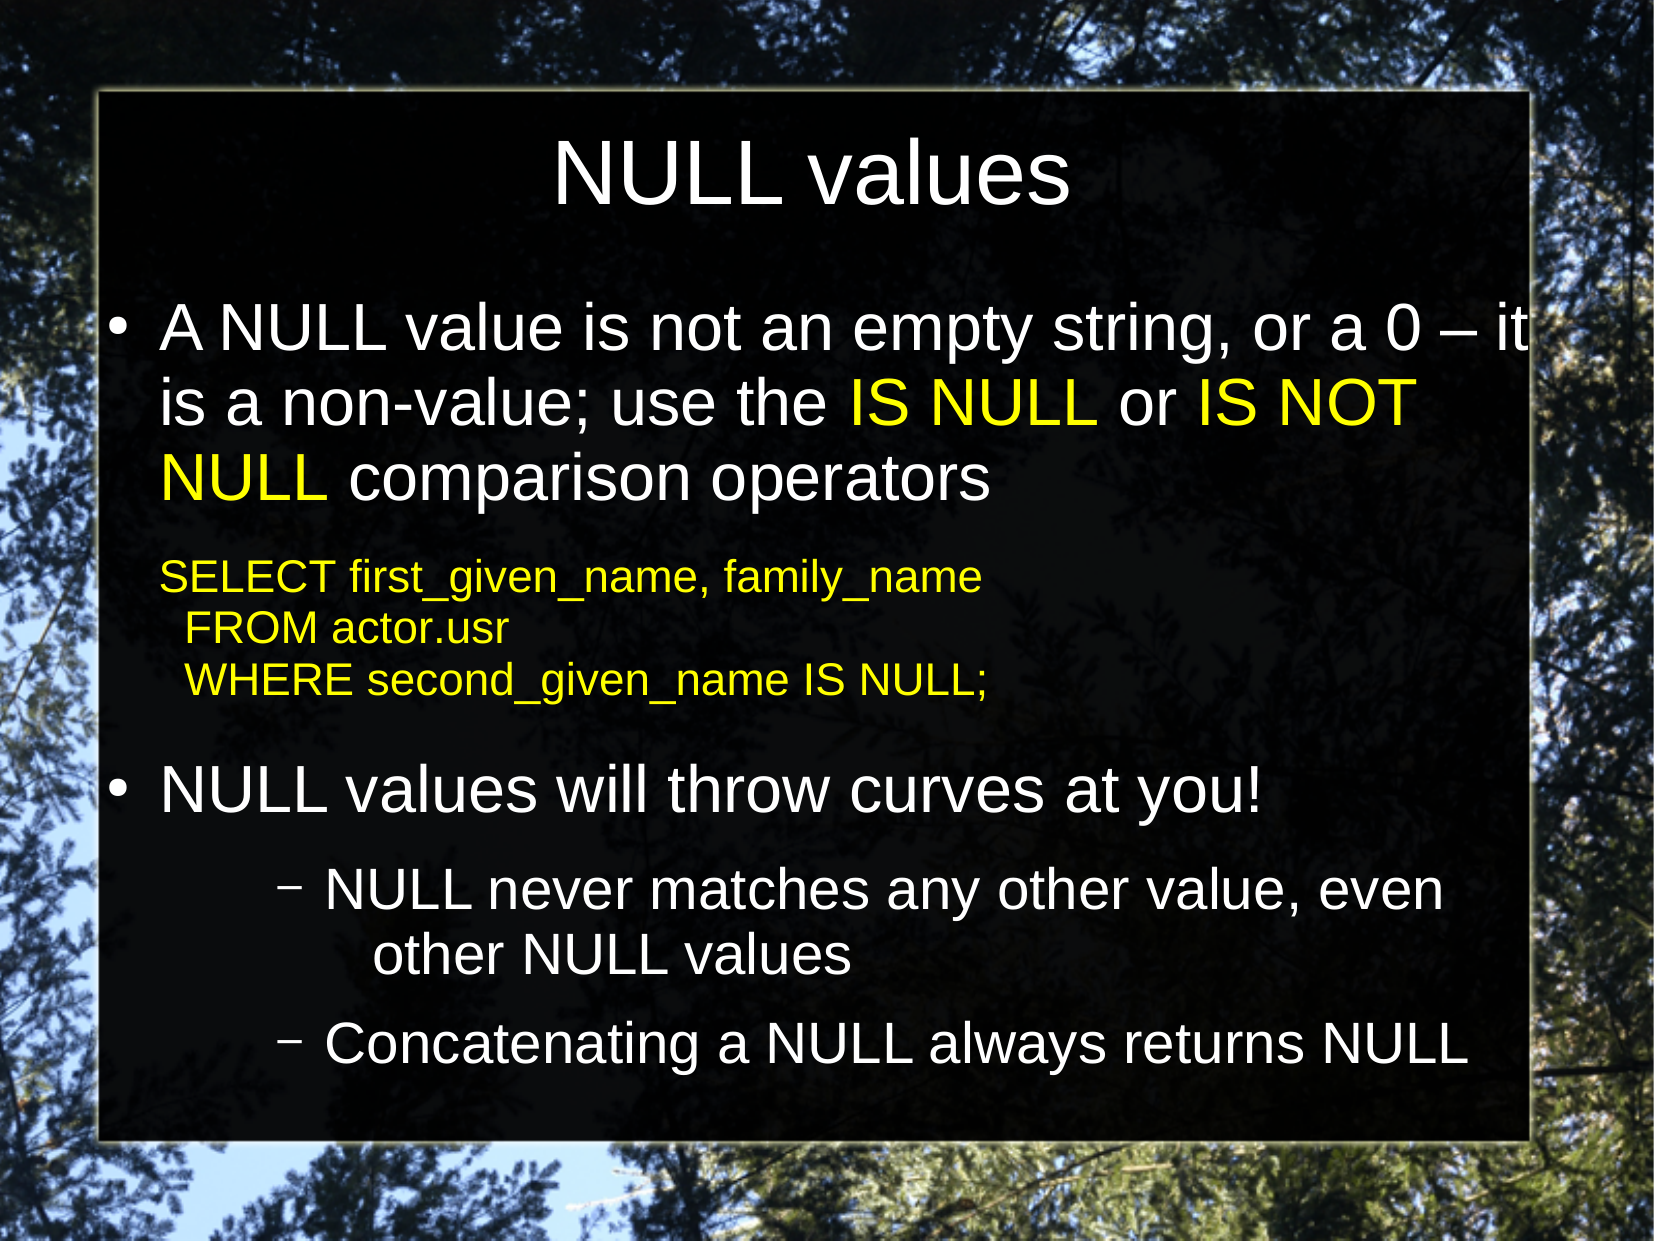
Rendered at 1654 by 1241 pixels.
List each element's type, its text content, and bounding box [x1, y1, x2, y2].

title NULL values [88, 88, 1536, 257]
text_box SELECT first_given_name, family_name FROM actor.usr WHERE second_given_name IS NULL; [143, 543, 1238, 713]
list A NULL value is not an empty string, or a 0 – it is a non-value; use the IS NULL or IS NOT NULL comparison operators NULL values will throw curves at you! NULL never matches any other value, even other NULL values Concatenating a NULL always returns NULL [88, 290, 1536, 1094]
picture [0, 0, 1654, 1241]
